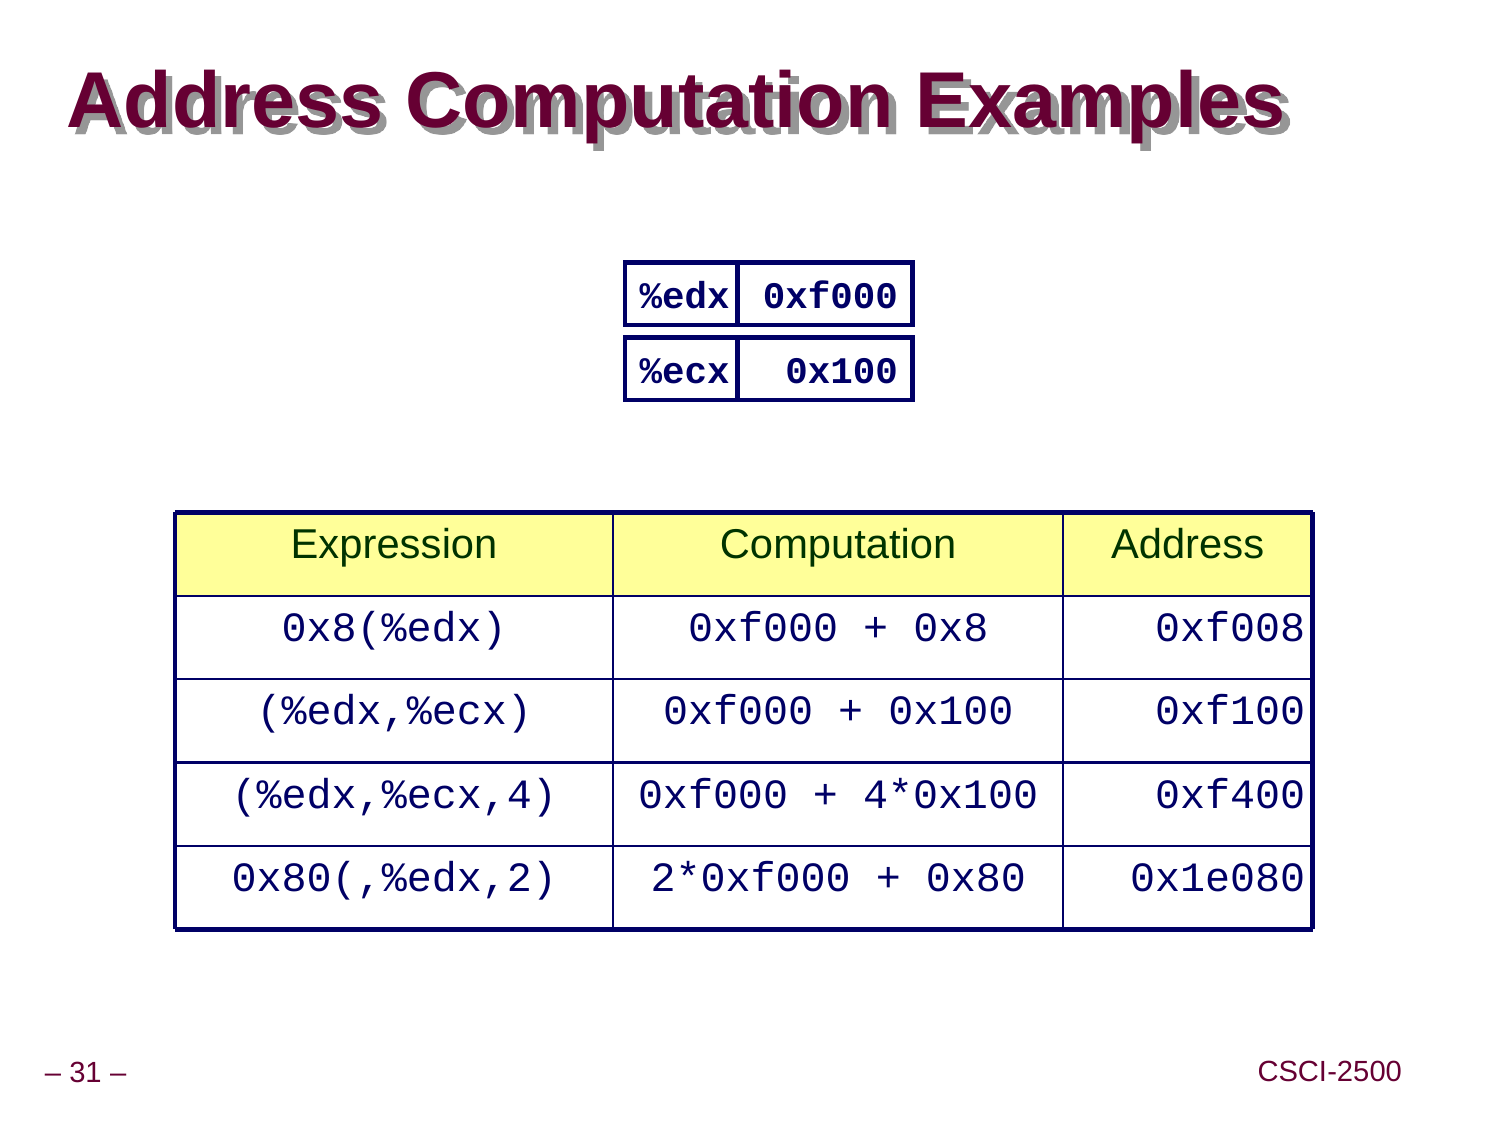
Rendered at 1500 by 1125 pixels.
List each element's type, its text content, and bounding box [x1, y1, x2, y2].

text_box 0xf400 [1064, 764, 1310, 845]
text_box 0xf008 [1064, 597, 1310, 678]
text_box 0x1e080 [1064, 847, 1310, 927]
text_box (%edx,%ecx,4) [177, 764, 612, 845]
text_box 0xf100 [1064, 680, 1310, 761]
text_box 0xf000 + 0x100 [614, 680, 1062, 761]
text_box Address [1064, 515, 1310, 595]
text_box Expression [177, 515, 612, 595]
text_box %ecx [624, 337, 737, 400]
text_box 0xf000 + 4*0x100 [614, 764, 1062, 845]
text_box 0xf000 [737, 262, 913, 325]
text_box %edx [624, 262, 737, 325]
title Address Computation Examples [66, 40, 1497, 169]
text_box 0xf000 + 0x8 [614, 597, 1062, 678]
text_box 0x8(%edx) [177, 597, 612, 678]
text_box 0x80(,%edx,2) [177, 847, 612, 927]
text_box Computation [614, 515, 1062, 595]
text_box (%edx,%ecx) [177, 680, 612, 761]
text_box 0x100 [737, 337, 913, 400]
text_box 2*0xf000 + 0x80 [614, 847, 1062, 927]
